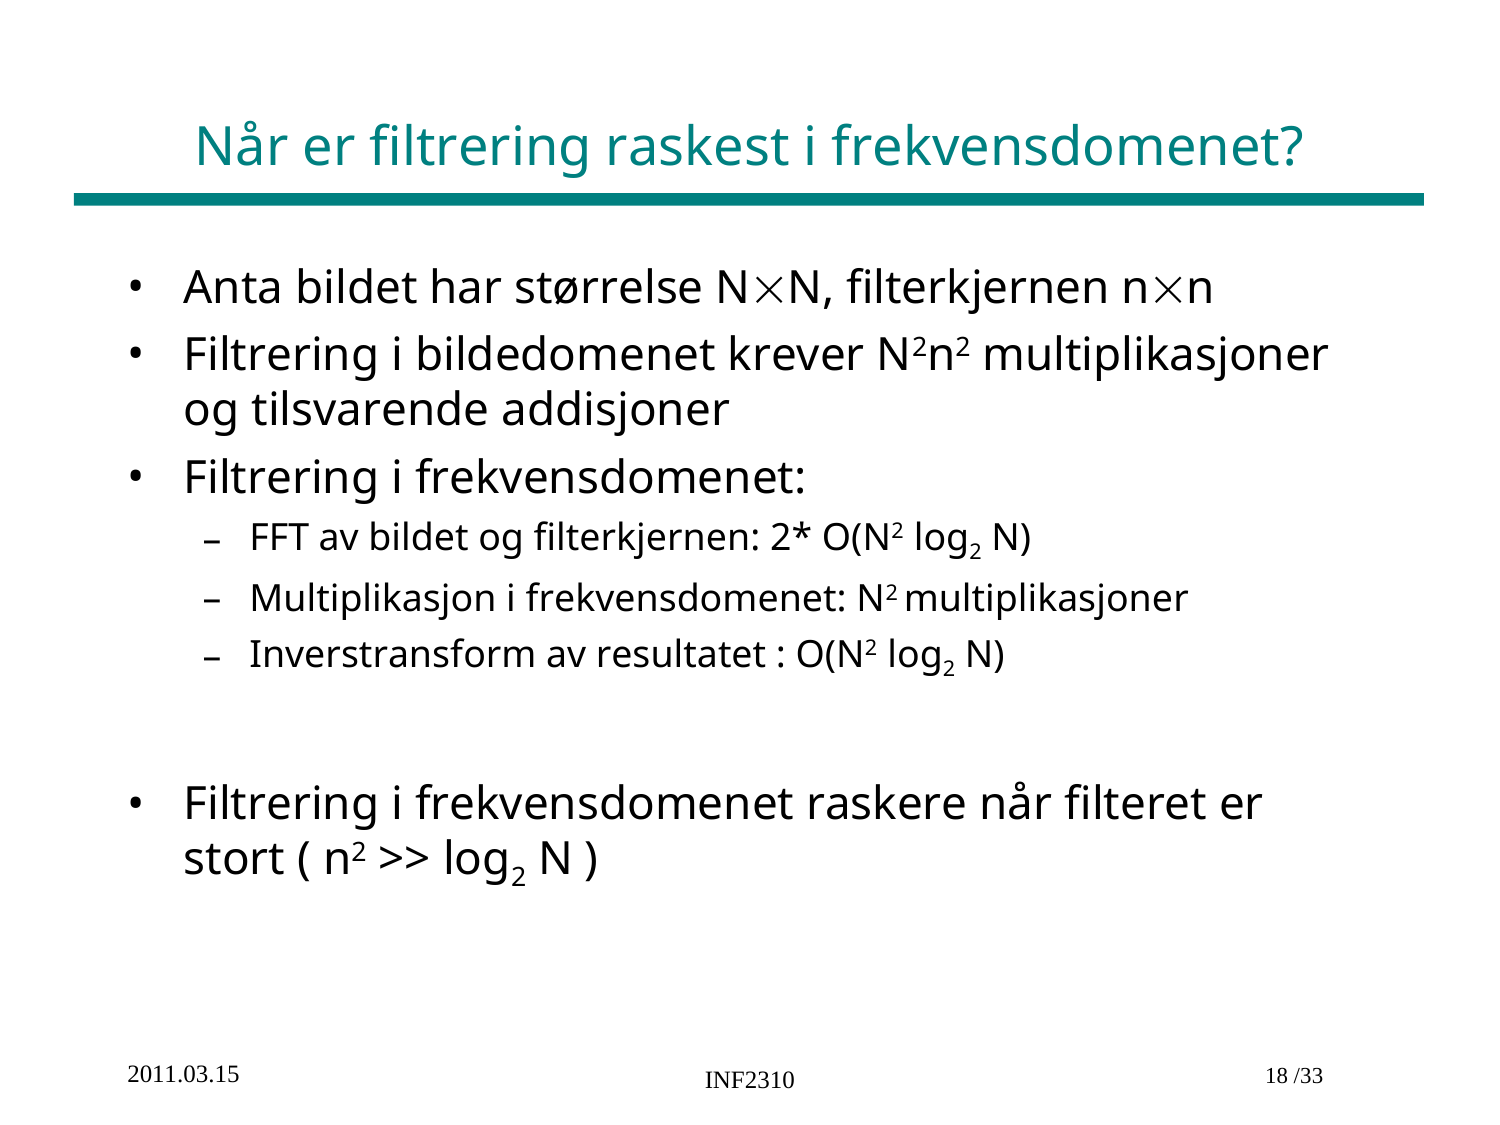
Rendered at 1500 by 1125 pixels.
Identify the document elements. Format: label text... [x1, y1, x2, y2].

title Når er filtrering raskest i frekvensdomenet? [112, 62, 1388, 226]
list Anta bildet har størrelse NN, filterkjernen nn Filtrering i bildedomenet krever N2n2 multiplikasjoner og tilsvarende addisjoner Filtrering i frekvensdomenet: FFT av bildet og filterkjernen: 2* O(N2 log2 N) Multiplikasjon i frekvensdomenet: N2 multiplikasjoner Inverstransform av resultatet : O(N2 log2 N) Filtrering i frekvensdomenet raskere når filteret er stort ( n2 >> log2 N ) [112, 249, 1388, 1038]
